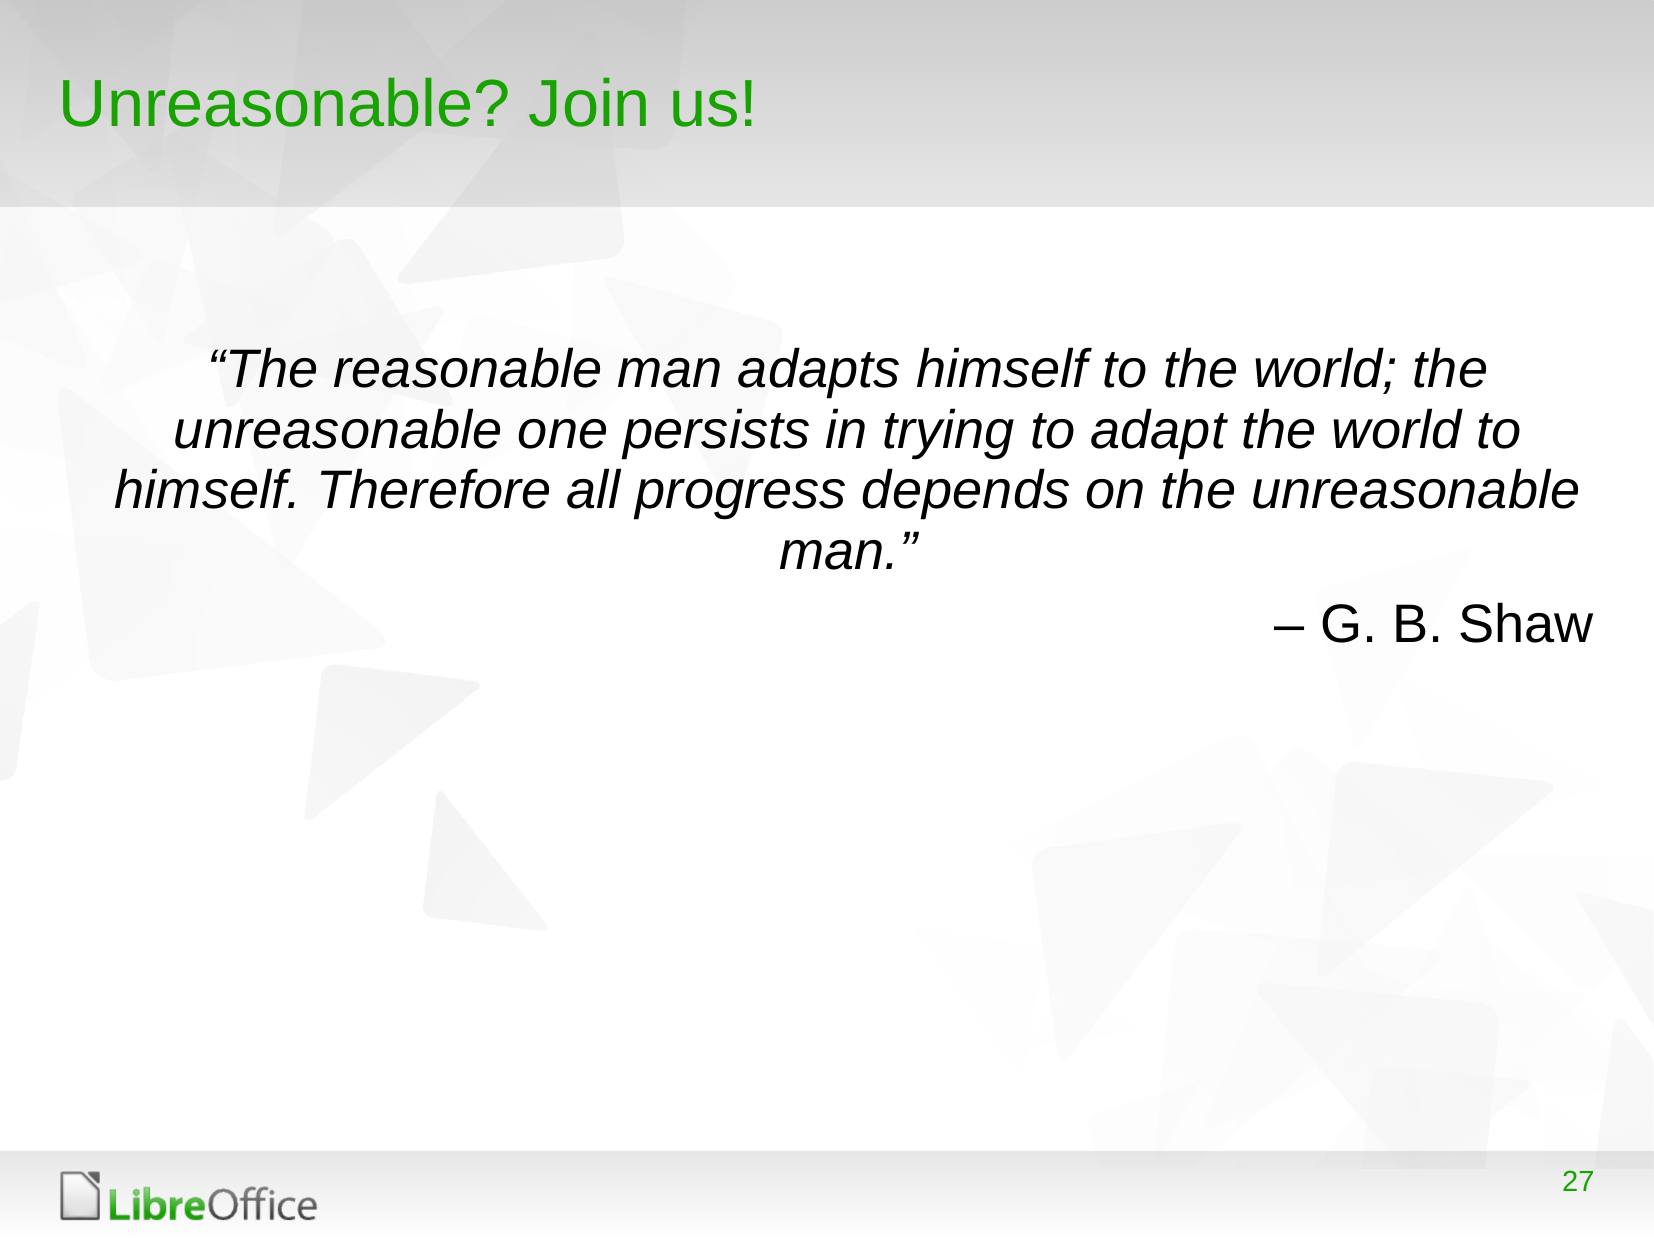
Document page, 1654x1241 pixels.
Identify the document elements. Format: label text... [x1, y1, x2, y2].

picture [0, 0, 783, 931]
picture [41, 1152, 337, 1240]
list “The reasonable man adapts himself to the world; the unreasonable one persists in trying to adapt the world to himself. Therefore all progress depends on the unreasonable man.” – G. B. Shaw [59, 265, 1595, 1085]
title Unreasonable? Join us! [59, 29, 1595, 178]
picture [915, 548, 1654, 1169]
